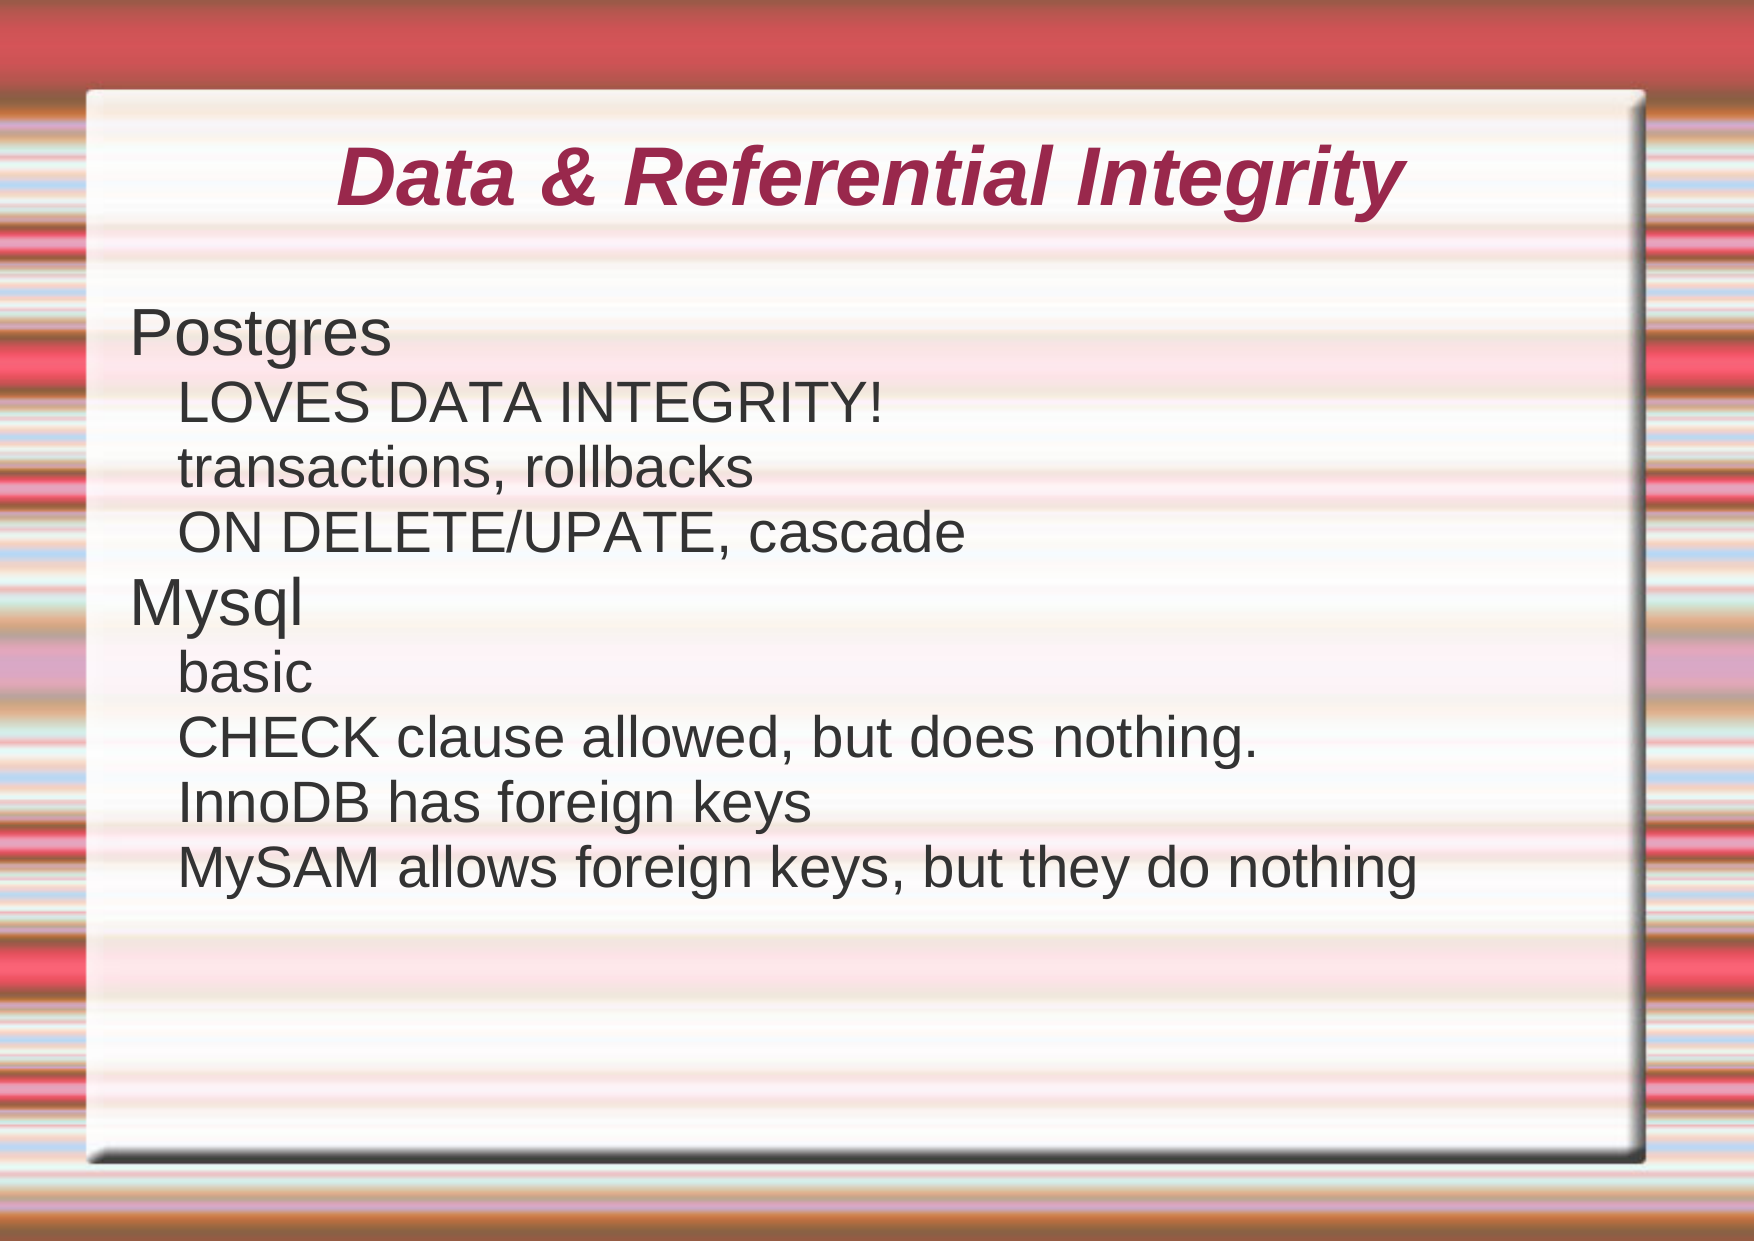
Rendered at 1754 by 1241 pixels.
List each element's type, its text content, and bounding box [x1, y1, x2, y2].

picture [0, 0, 1754, 1241]
title Data & Referential Integrity [118, 88, 1625, 266]
list Postgres LOVES DATA INTEGRITY! transactions, rollbacks ON DELETE/UPATE, cascade Mysql basic CHECK clause allowed, but does nothing. InnoDB has foreign keys MySAM allows foreign keys, but they do nothing [118, 295, 1625, 1004]
